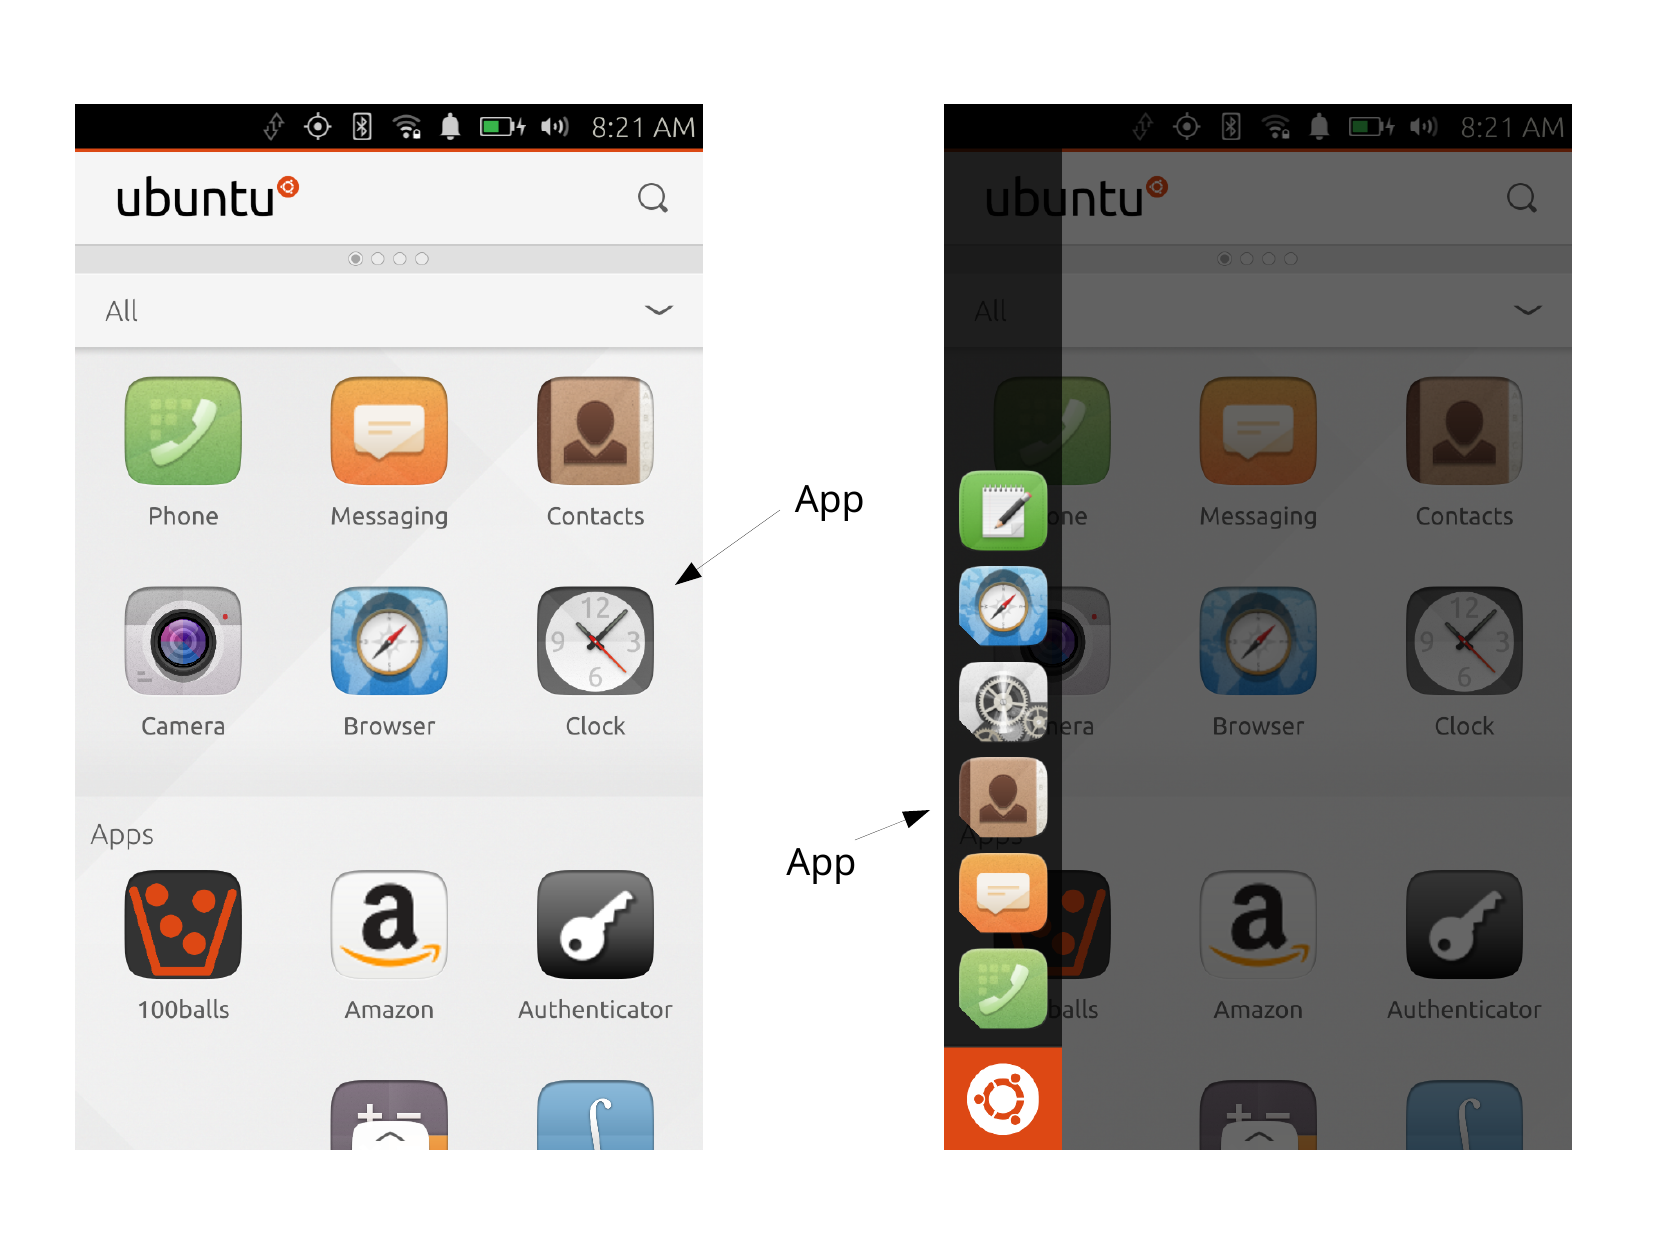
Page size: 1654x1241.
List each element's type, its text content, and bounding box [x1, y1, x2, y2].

picture [75, 104, 703, 1151]
text_box App [771, 827, 871, 886]
text_box App [780, 465, 879, 523]
picture [944, 104, 1572, 1151]
